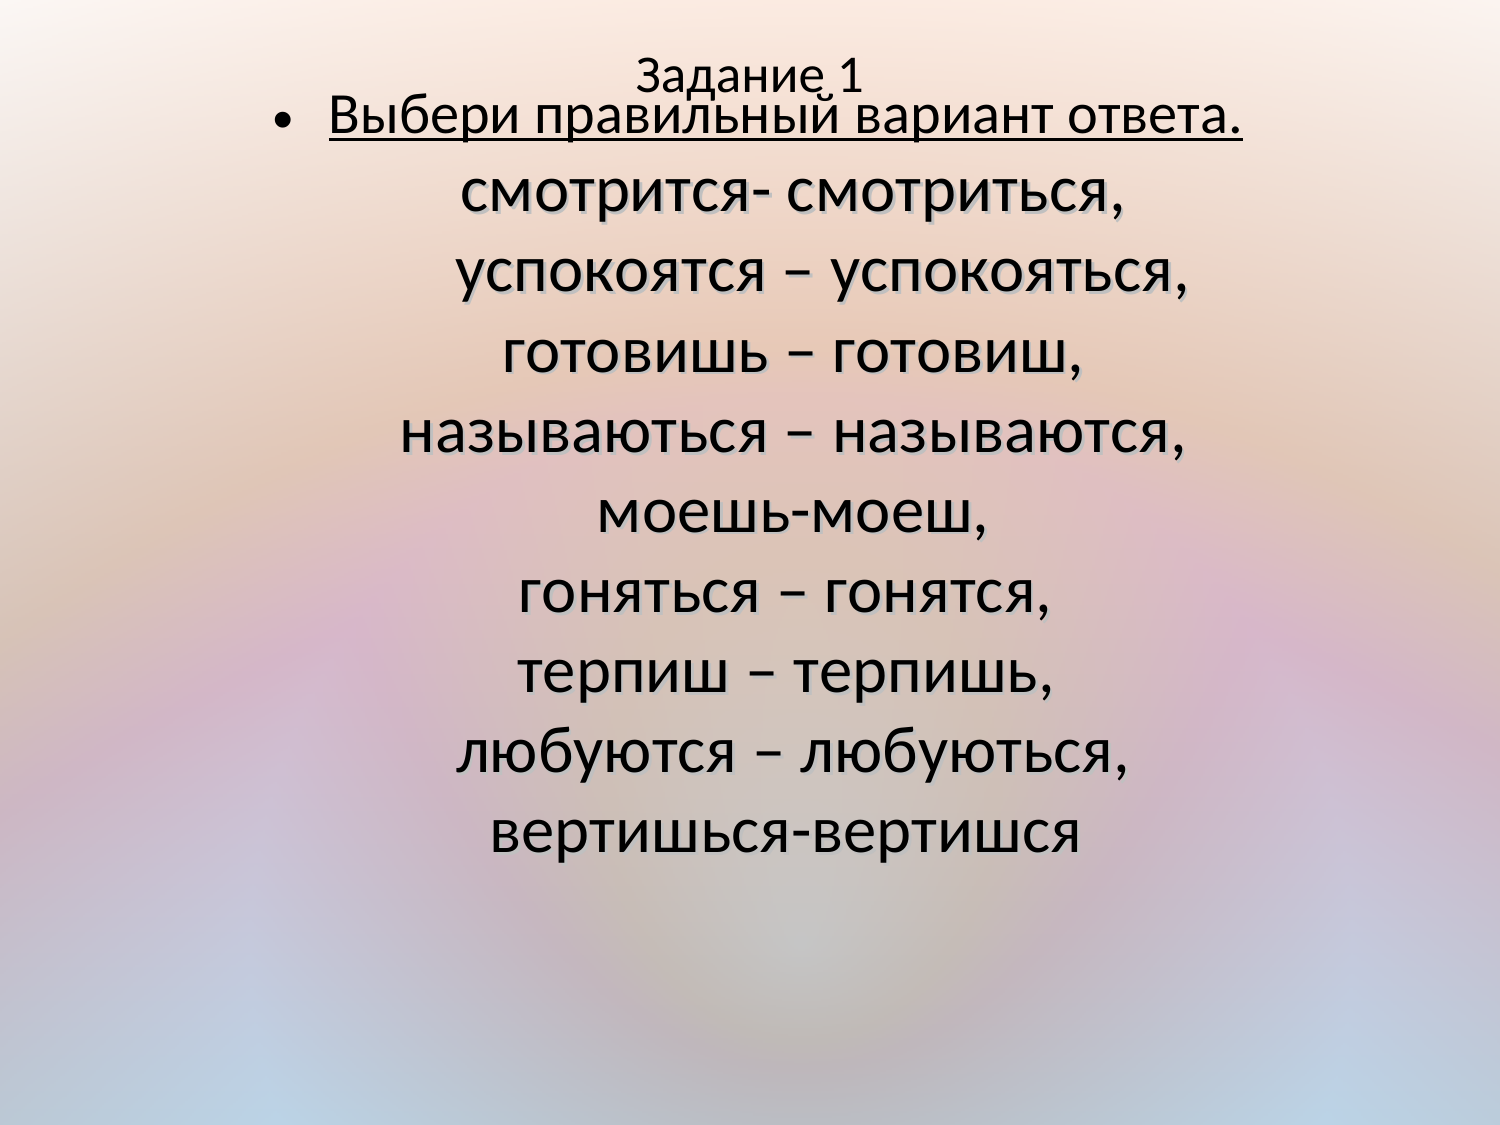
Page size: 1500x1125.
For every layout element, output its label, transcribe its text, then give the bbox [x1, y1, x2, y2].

title Задание 1 [75, 45, 1425, 82]
picture [0, 0, 1500, 1125]
list Выбери правильный вариант ответа. смотрится- смотриться, успокоятся – успокояться, готовишь – готовиш, называються – называются, моешь-моеш, гоняться – гонятся, терпиш – терпишь, любуются – любуються, вертишься-вертишся [75, 82, 1441, 1087]
